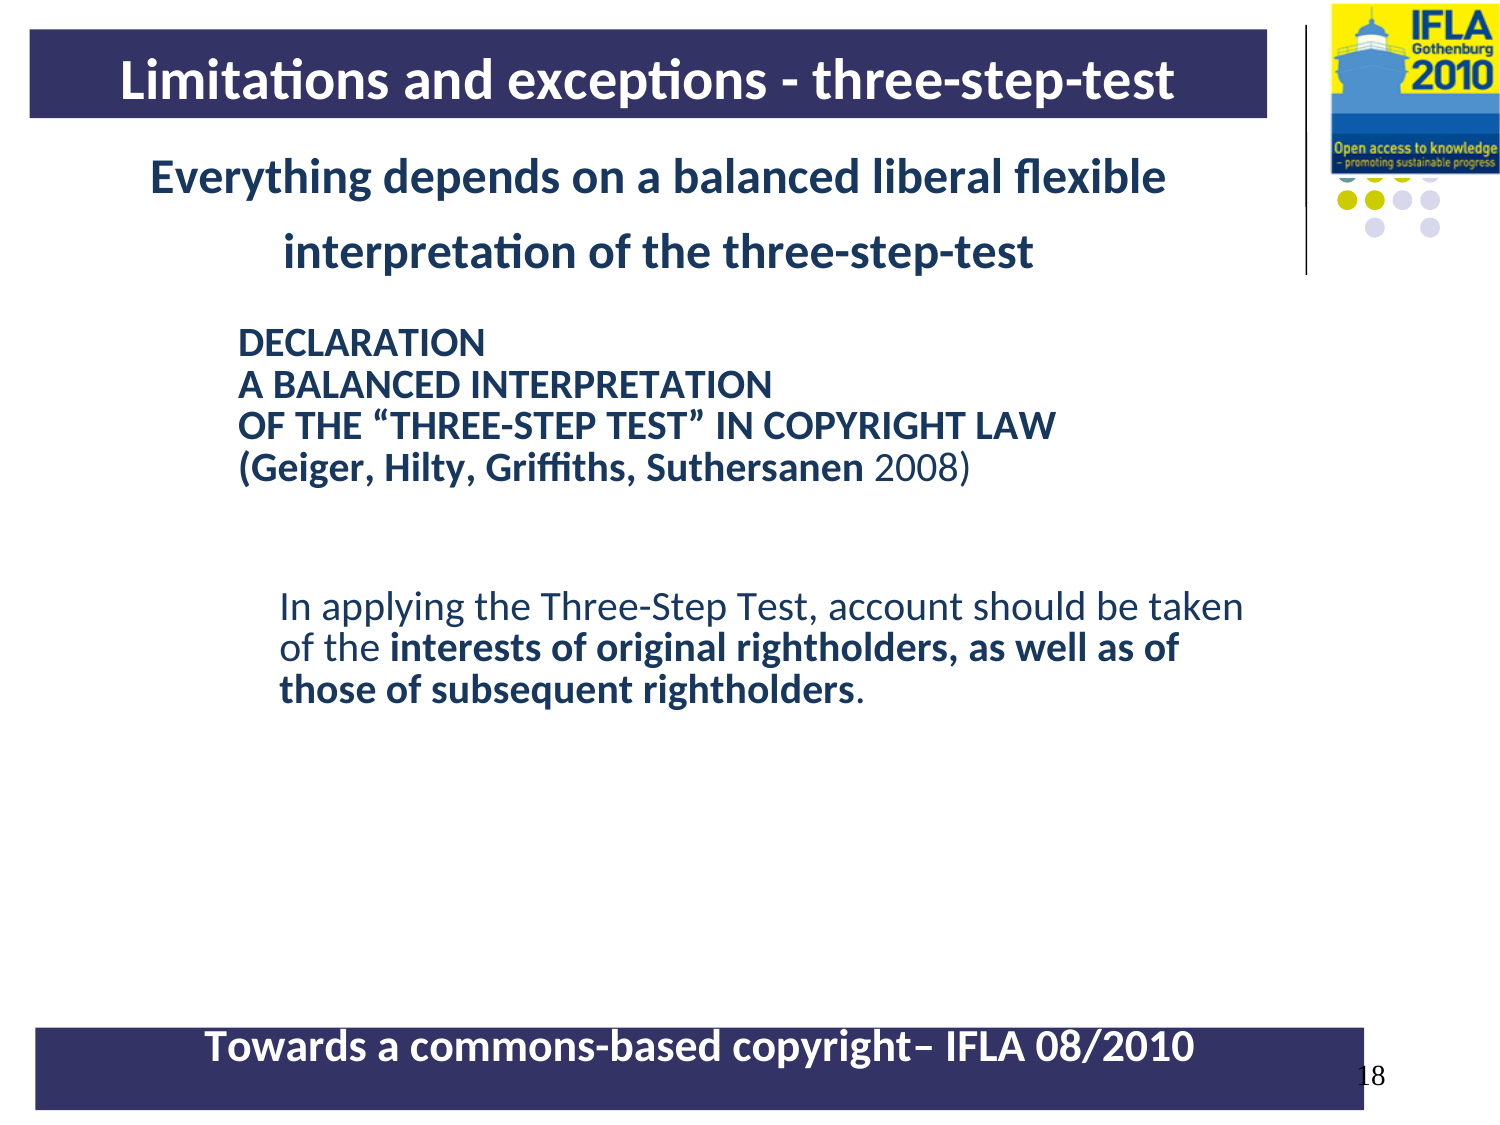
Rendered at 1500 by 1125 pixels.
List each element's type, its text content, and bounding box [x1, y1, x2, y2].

text_box [1356, 1026, 1459, 1105]
text_box DECLARATION A BALANCED INTERPRETATION OF THE “THREE-STEP TEST” IN COPYRIGHT LAW (Geiger, Hilty, Griffiths, Suthersanen 2008) [223, 317, 1500, 500]
text_box Everything depends on a balanced liberal flexible interpretation of the three-step-test [59, 123, 1259, 315]
text_box In applying the Three-Step Test, account should be taken of the interests of original rightholders, as well as of those of subsequent rightholders. [264, 581, 1261, 722]
title Limitations and exceptions - three-step-test [29, 29, 1268, 119]
